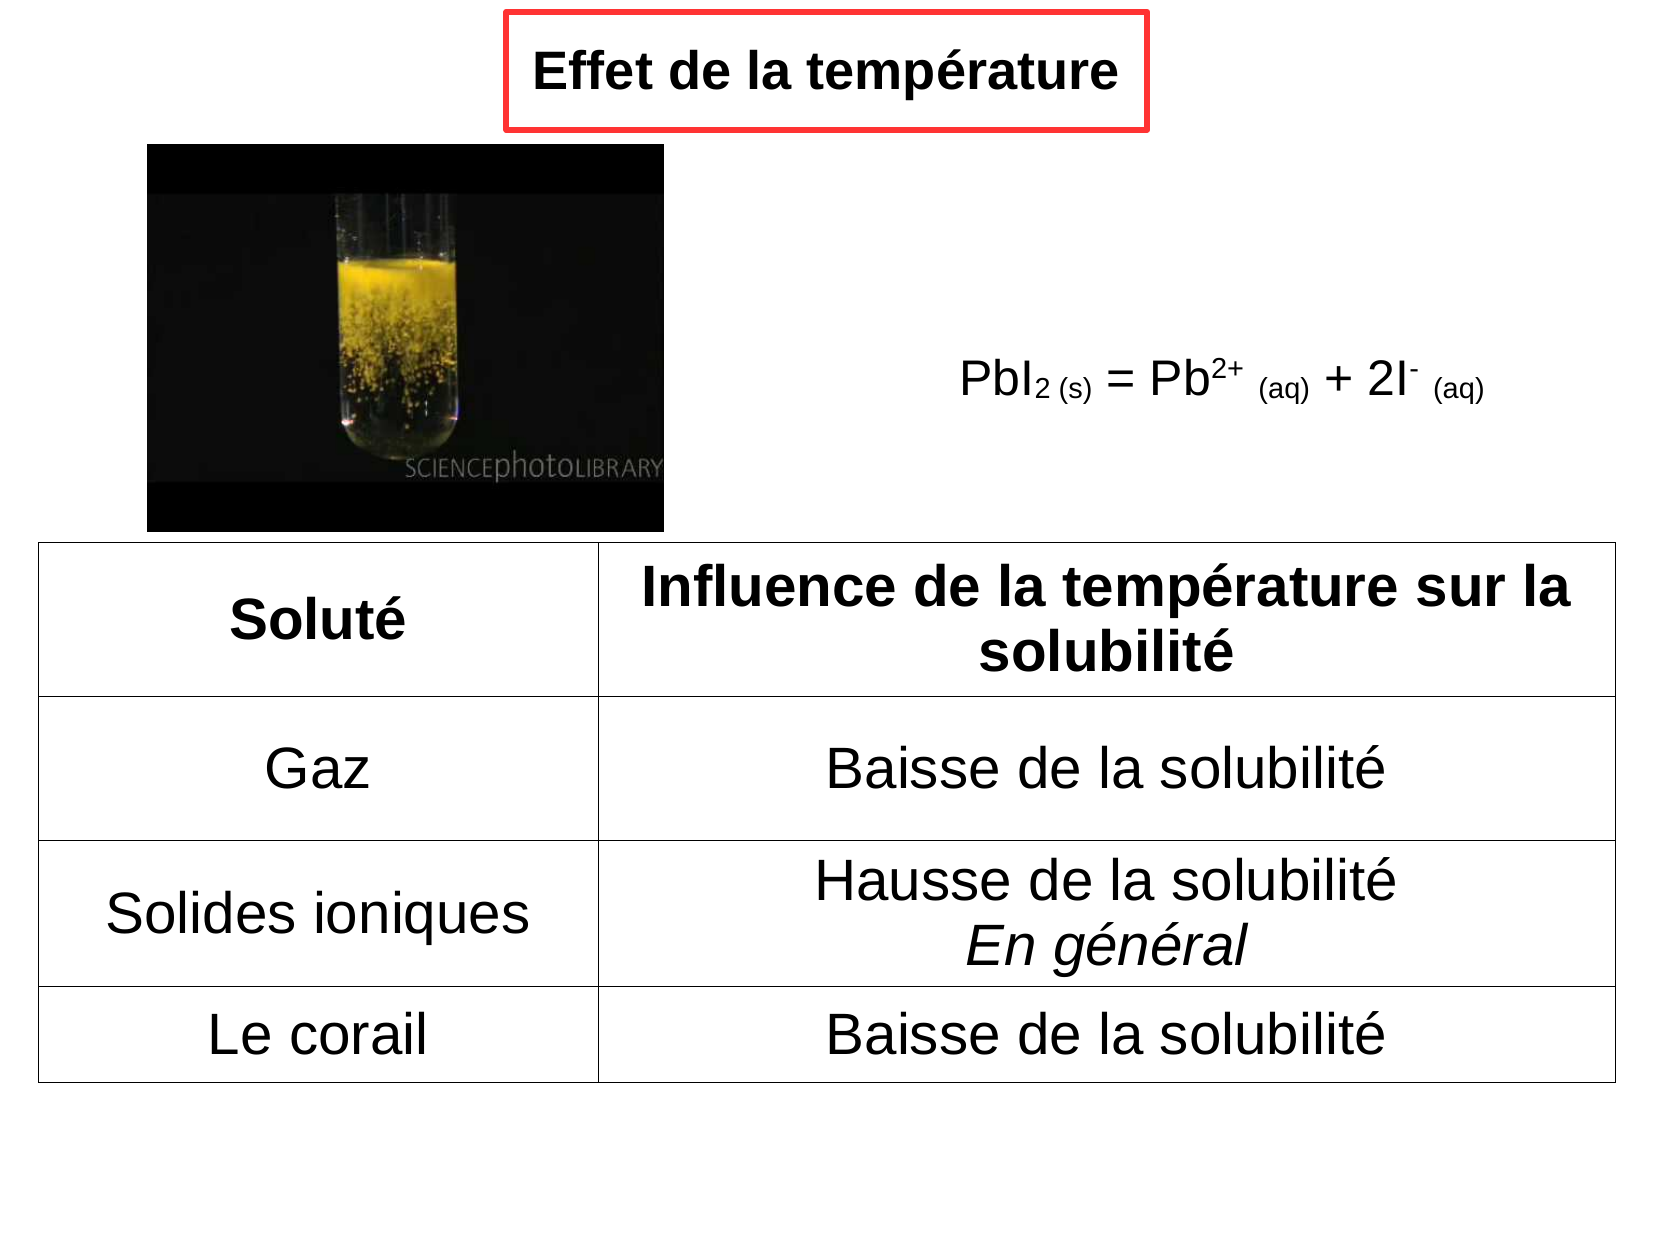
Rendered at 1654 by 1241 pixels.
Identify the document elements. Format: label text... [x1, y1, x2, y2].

table_cell Le corail [39, 987, 598, 1082]
table_cell Solides ioniques [39, 841, 598, 986]
table_cell Hausse de la solubilité En général [599, 841, 1615, 986]
picture [147, 144, 664, 532]
table_header Soluté [39, 543, 598, 696]
text_box PbI2 (s) = Pb2+ (aq) + 2I- (aq) [944, 342, 1501, 432]
table_cell Baisse de la solubilité [599, 697, 1615, 840]
table_header Influence de la température sur la solubilité [599, 543, 1615, 696]
text_box Effet de la température [506, 11, 1148, 130]
table_cell Baisse de la solubilité [599, 987, 1615, 1082]
table_cell Gaz [39, 697, 598, 840]
